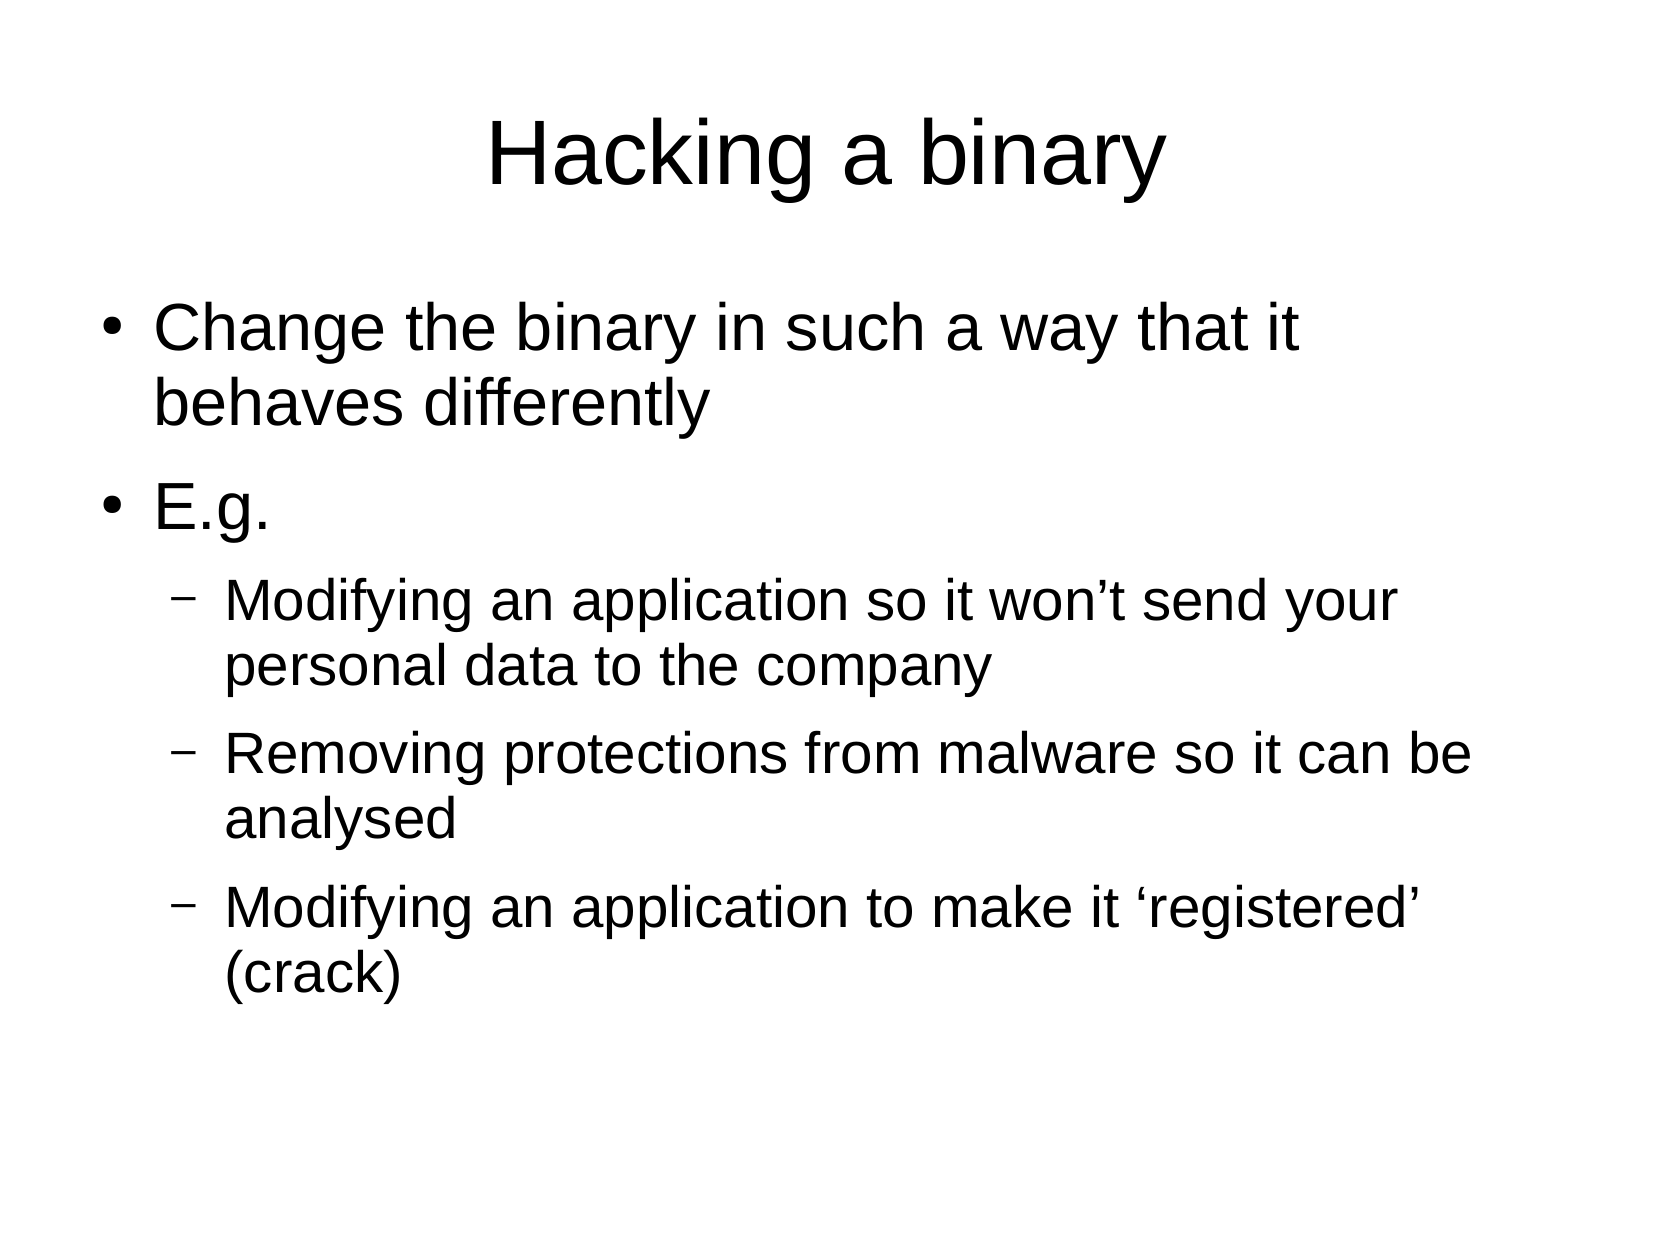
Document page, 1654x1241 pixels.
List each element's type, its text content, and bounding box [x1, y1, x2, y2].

title Hacking a binary [82, 49, 1571, 257]
list Change the binary in such a way that it behaves differently E.g. Modifying an application so it won’t send your personal data to the company Removing protections from malware so it can be analysed Modifying an application to make it ‘registered’ (crack) [82, 290, 1571, 1010]
